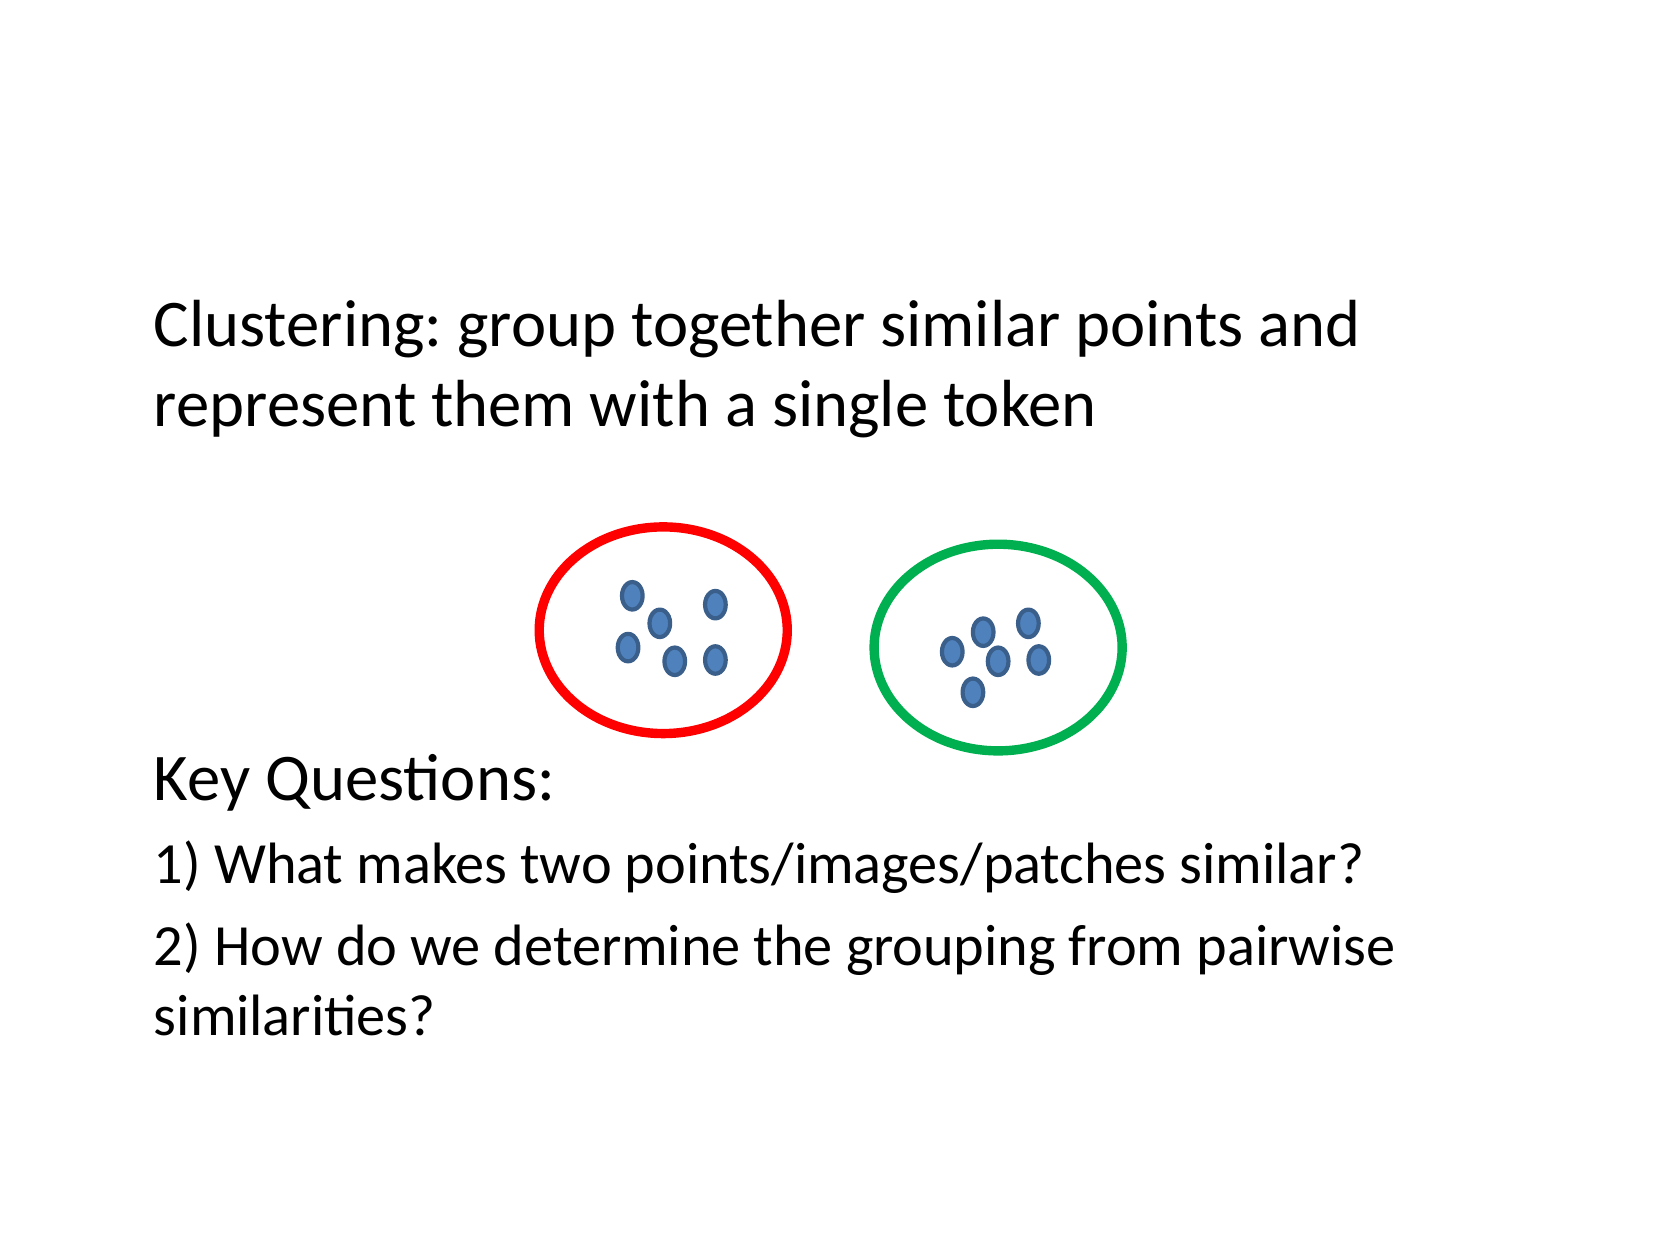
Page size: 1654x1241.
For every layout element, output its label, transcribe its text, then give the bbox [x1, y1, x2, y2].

text_box [972, 618, 994, 646]
text_box [987, 647, 1009, 676]
text_box [617, 633, 639, 662]
text_box [962, 678, 984, 707]
list Clustering: group together similar points and represent them with a single token Key Questions: 1) What makes two points/images/patches similar? 2) How do we determine the grouping from pairwise similarities? [82, 179, 1571, 1186]
text_box [1018, 609, 1039, 638]
text_box [941, 637, 963, 666]
text_box [664, 647, 686, 676]
text_box [705, 646, 726, 674]
text_box [649, 609, 671, 638]
text_box [705, 590, 726, 619]
text_box [621, 582, 643, 610]
text_box [1028, 646, 1050, 674]
